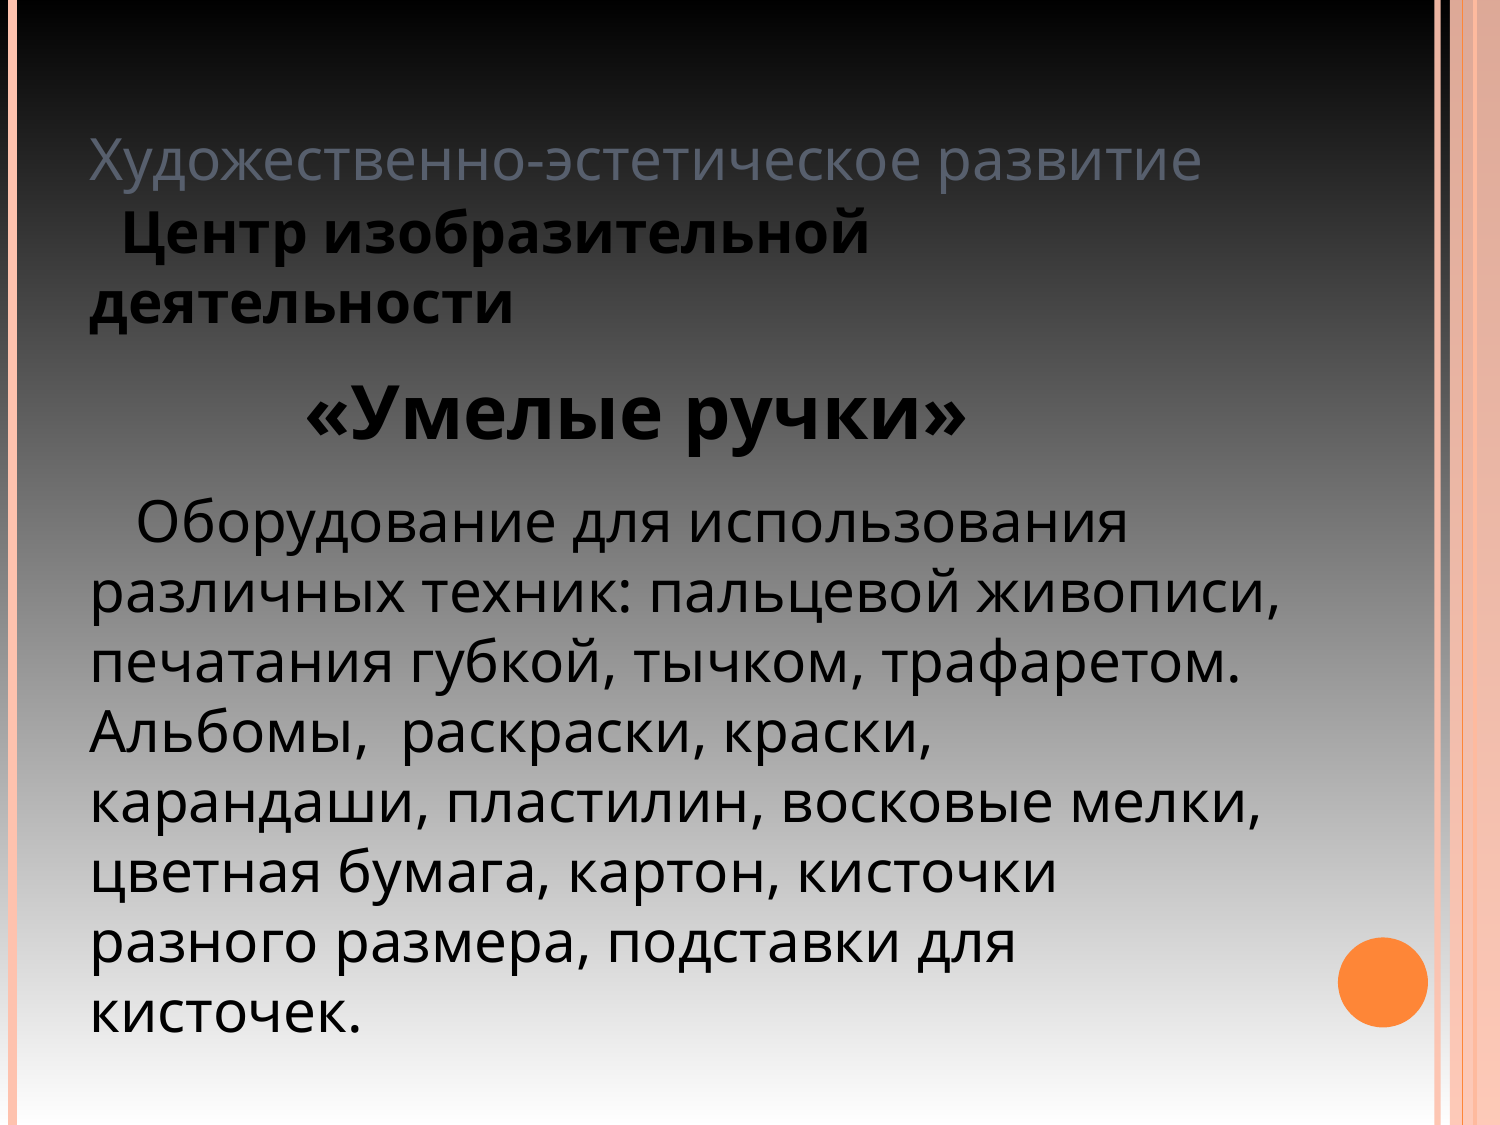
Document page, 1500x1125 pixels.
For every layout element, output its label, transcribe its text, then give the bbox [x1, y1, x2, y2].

list Центр изобразительной деятельности «Умелые ручки» Оборудование для использования различных техник: пальцевой живописи, печатания губкой, тычком, трафаретом. Альбомы, раскраски, краски, карандаши, пластилин, восковые мелки, цветная бумага, картон, кисточки разного размера, подставки для кисточек. [75, 187, 1300, 1062]
title Художественно-эстетическое развитие [75, 45, 1300, 187]
